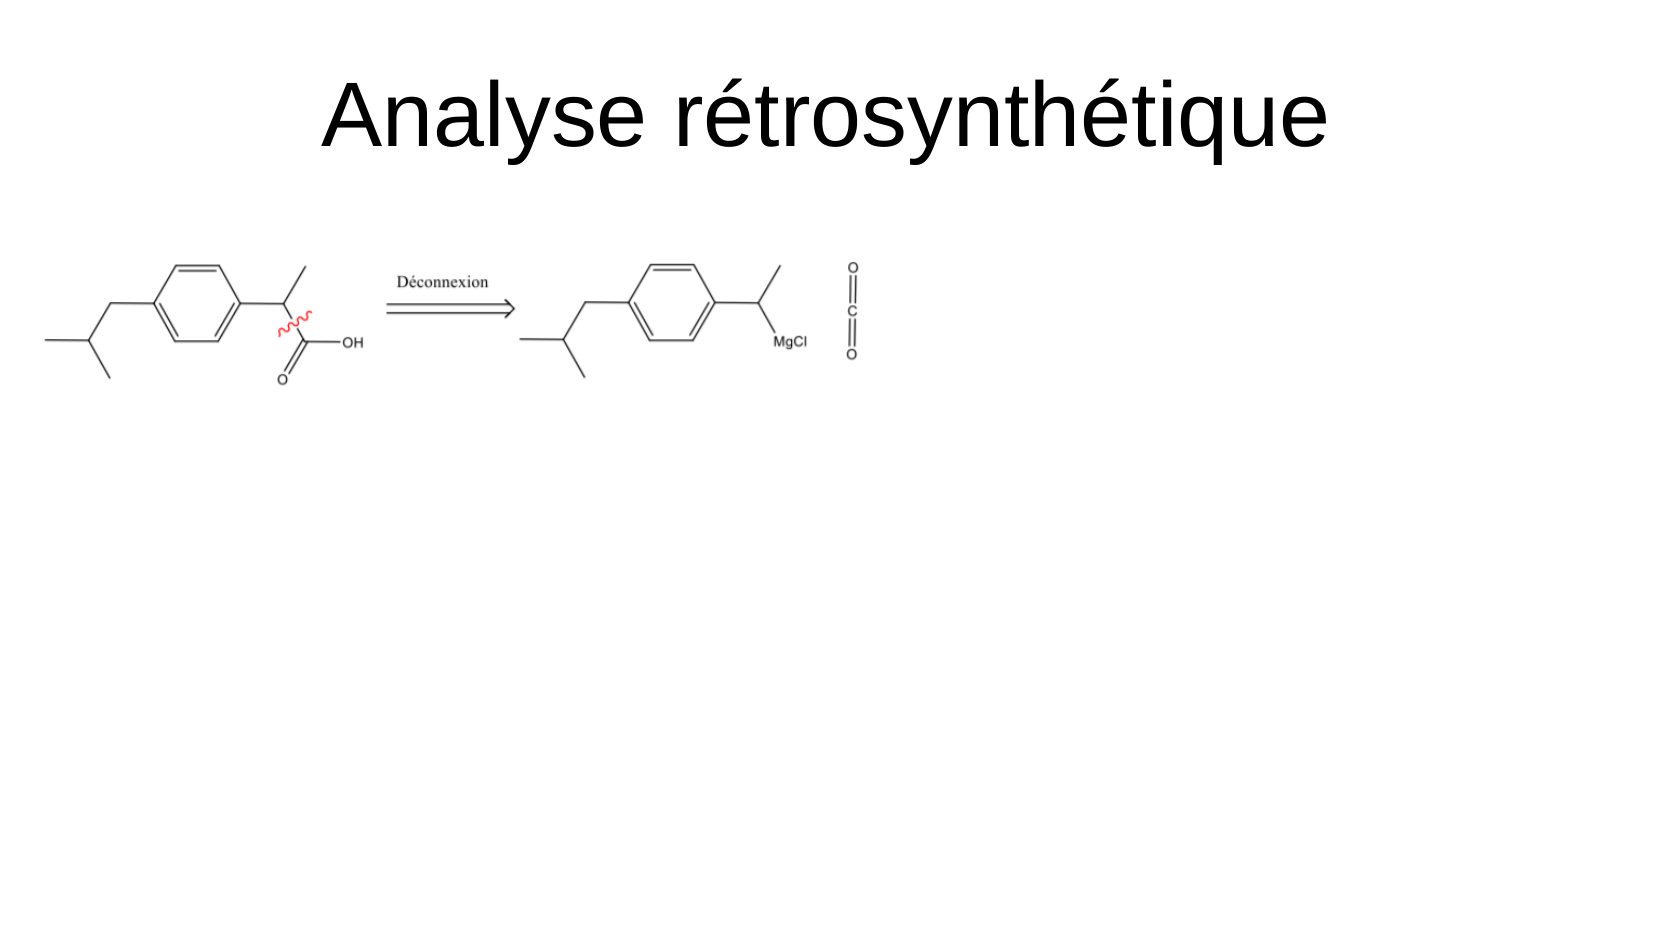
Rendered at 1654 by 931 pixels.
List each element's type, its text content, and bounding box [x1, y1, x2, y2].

picture [35, 212, 910, 413]
title Analyse rétrosynthétique [82, 37, 1571, 193]
